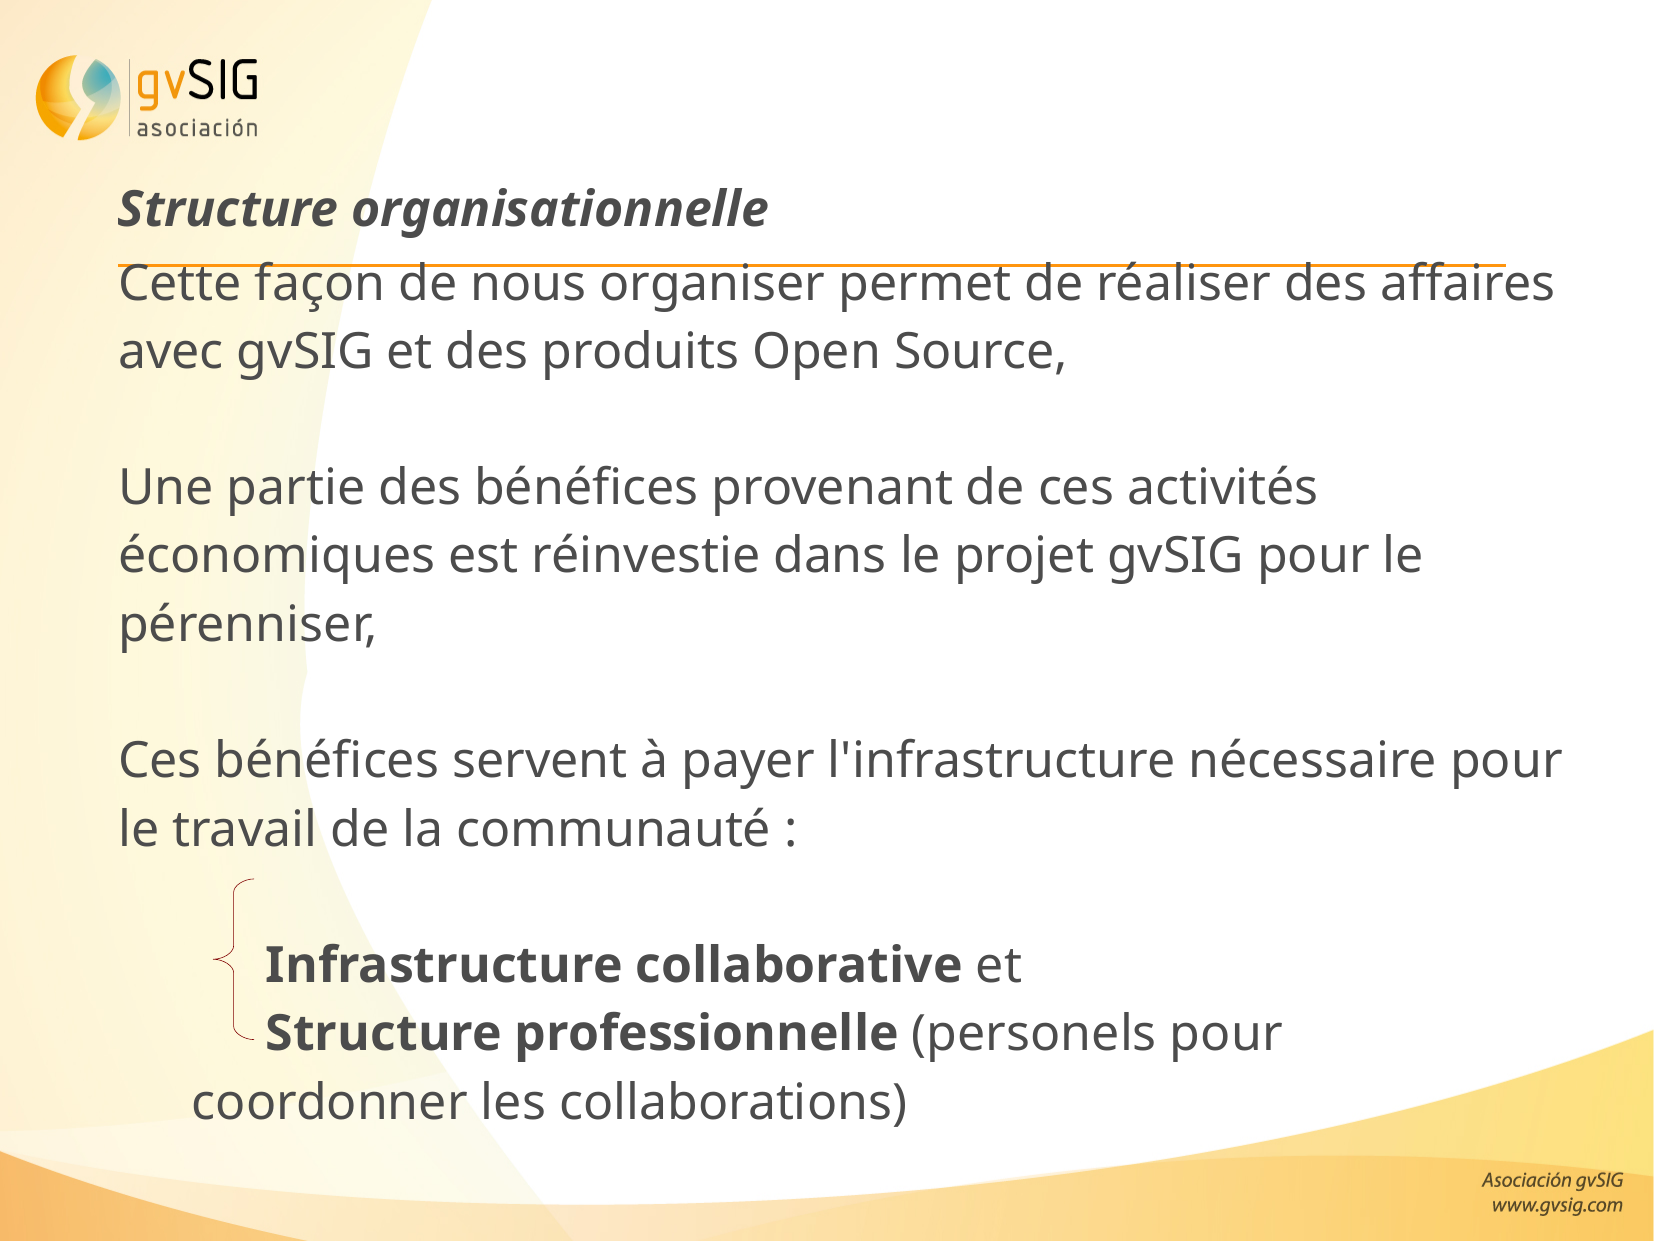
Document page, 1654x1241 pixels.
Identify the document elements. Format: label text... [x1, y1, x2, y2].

title Cette façon de nous organiser permet de réaliser des affaires avec gvSIG et des produits Open Source, Une partie des bénéfices provenant de ces activités économiques est réinvestie dans le projet gvSIG pour le pérenniser, Ces bénéfices servent à payer l'infrastructure nécessaire pour le travail de la communauté : Infrastructure collaborative et Structure professionnelle (personels pour coordonner les collaborations) [118, 311, 1595, 1069]
picture [0, 0, 1654, 1241]
text_box Structure organisationnelle [117, 177, 1145, 237]
